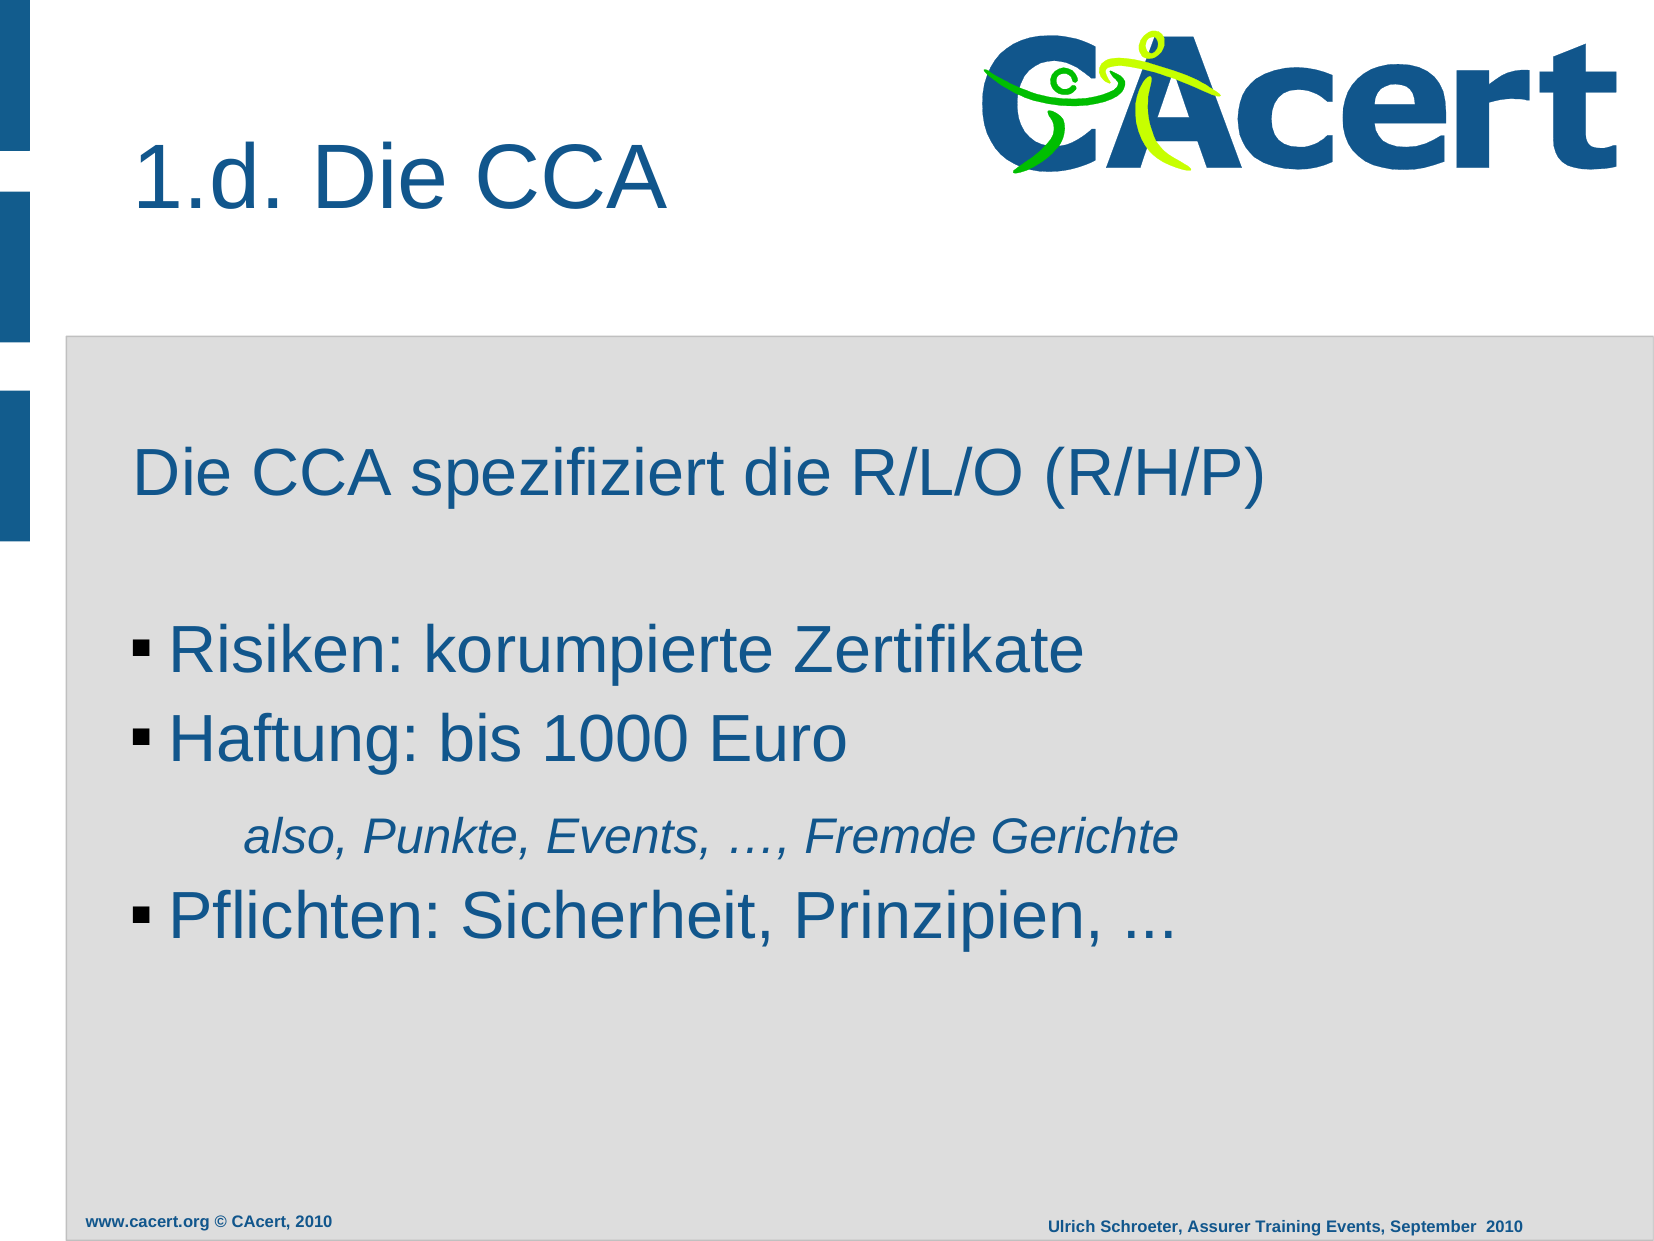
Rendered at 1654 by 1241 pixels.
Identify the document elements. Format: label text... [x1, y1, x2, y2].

text_box 1.d. Die CCA [118, 118, 684, 236]
text_box Die CCA spezifiziert die R/L/O (R/H/P) Risiken: korumpierte Zertifikate Haftung: bis 1000 Euro also, Punkte, Events, …, Fremde Gerichte Pflichten: Sicherheit, Prinzipien, ... [118, 413, 1597, 1050]
